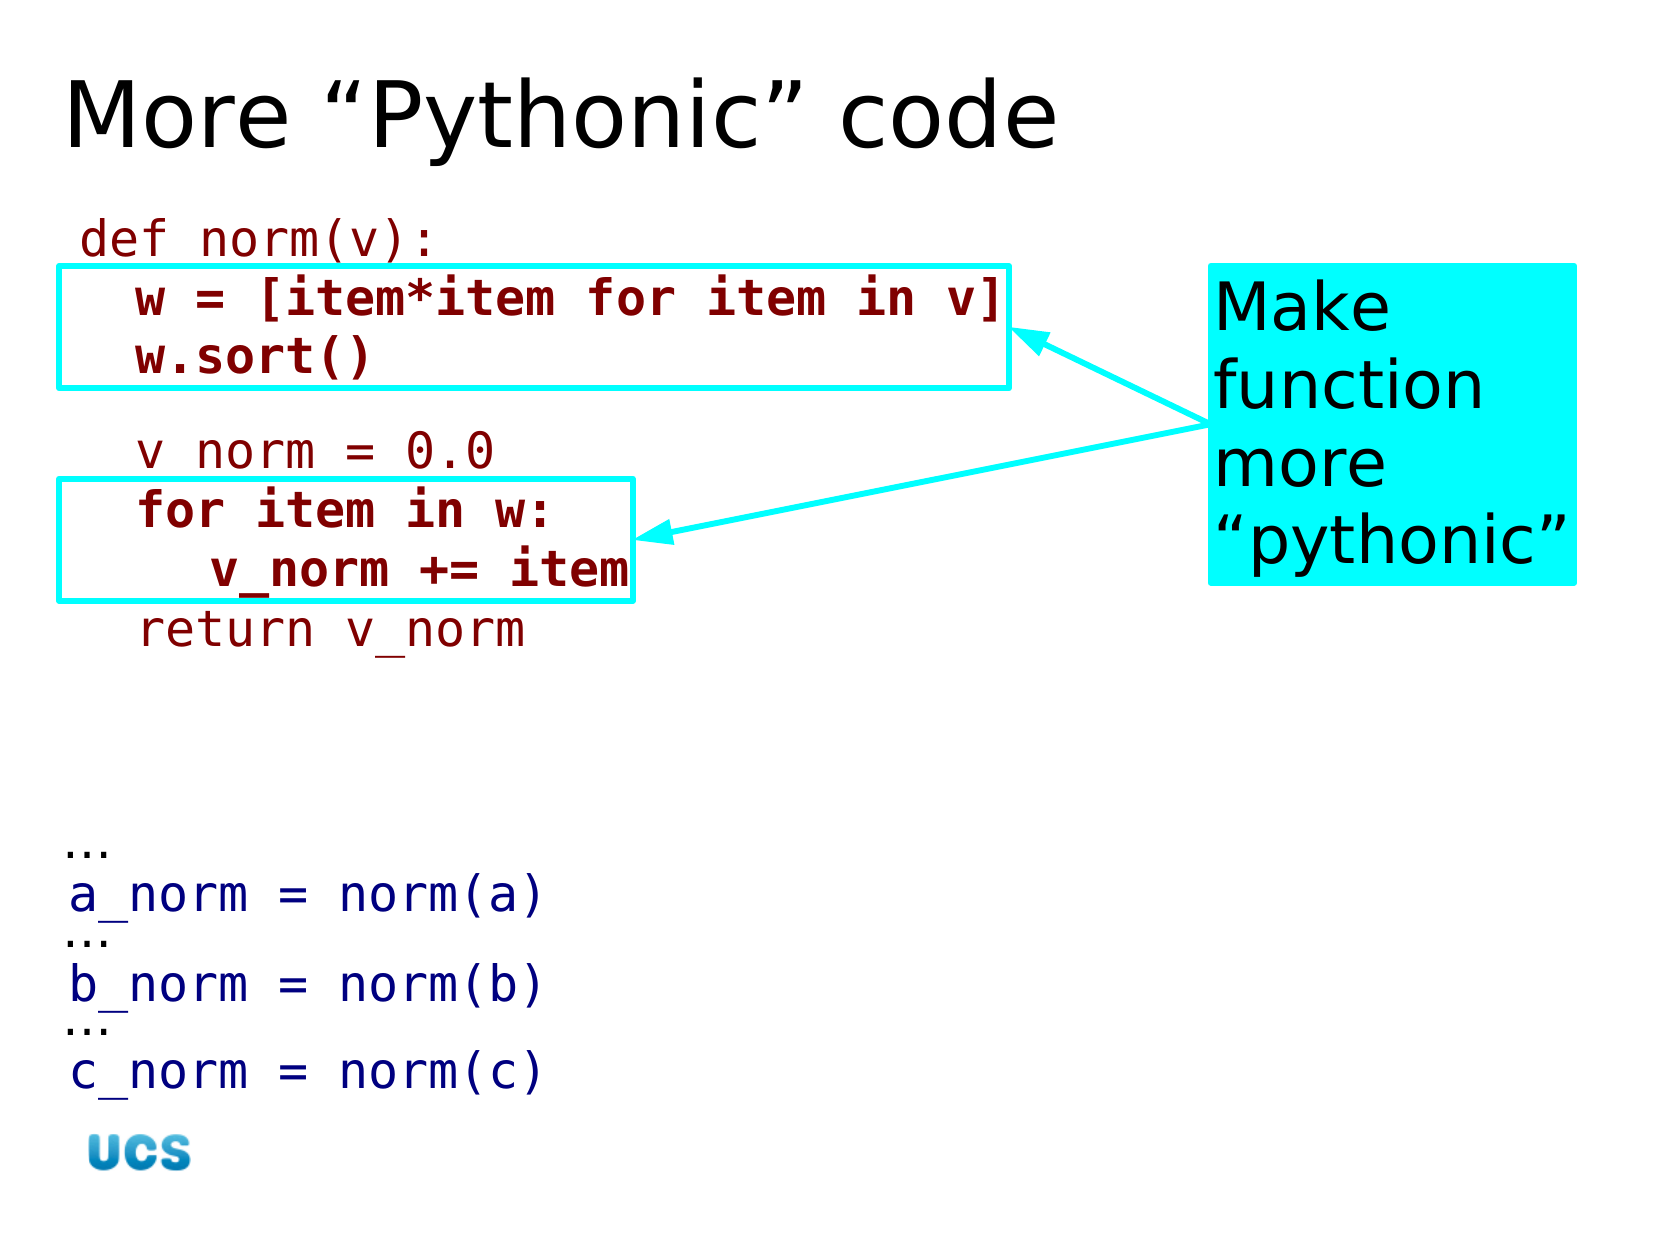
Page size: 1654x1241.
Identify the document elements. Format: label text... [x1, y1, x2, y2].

picture [88, 1133, 191, 1172]
text_box … [59, 986, 116, 1051]
text_box v_norm = 0.0 [59, 419, 499, 476]
text_box c_norm = norm(c) [65, 1038, 552, 1104]
text_box More “Pythonic” code [59, 59, 1065, 173]
text_box a_norm = norm(a) [65, 861, 552, 926]
text_box return v_norm [59, 604, 529, 661]
text_box def norm(v): [76, 206, 443, 263]
text_box Make function more “pythonic” [1210, 265, 1575, 583]
text_box b_norm = norm(b) [65, 952, 552, 1017]
text_box for item in w: v_norm += item [59, 478, 633, 602]
text_box … [59, 809, 116, 874]
text_box … [59, 897, 116, 962]
text_box w = [item*item for item in v] w.sort() [59, 265, 1009, 389]
